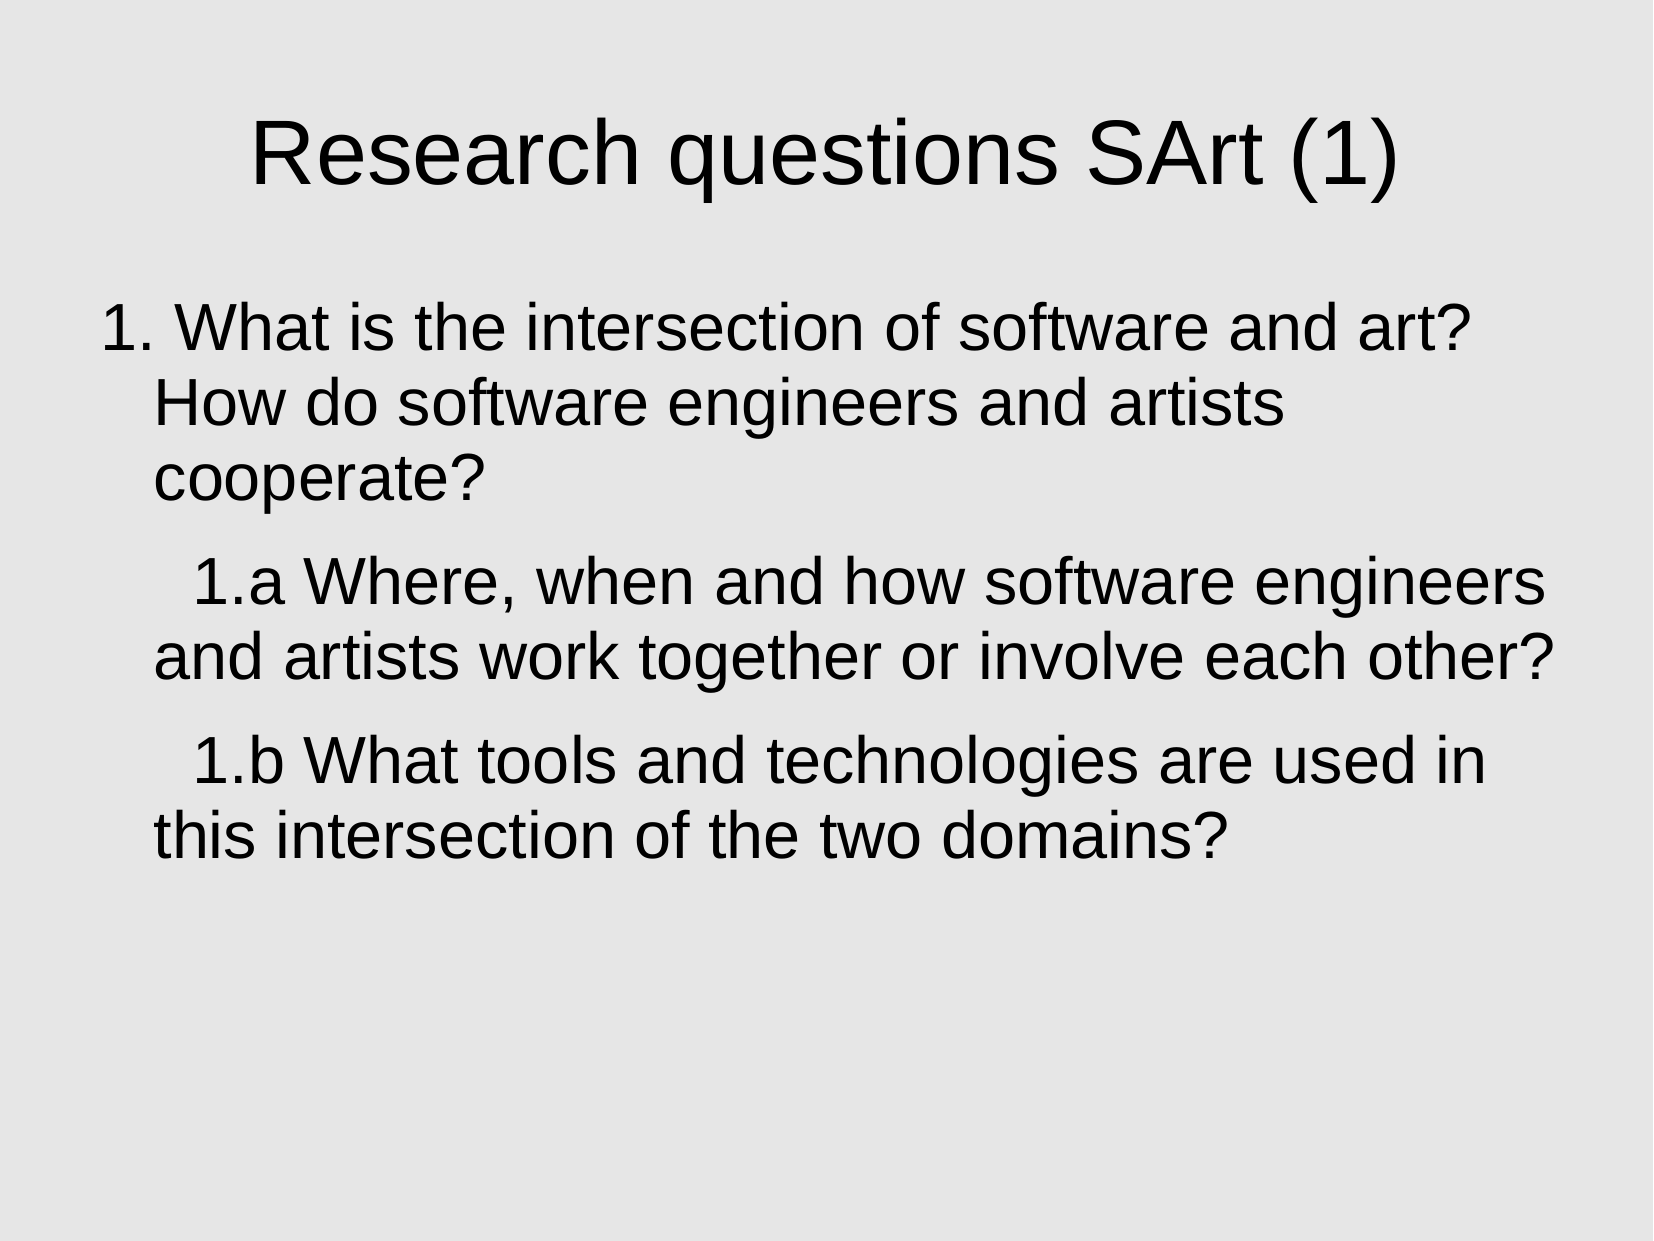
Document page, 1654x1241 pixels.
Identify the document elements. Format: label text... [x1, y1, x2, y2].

list 1. What is the intersection of software and art? How do software engineers and artists cooperate? 1.a Where, when and how software engineers and artists work together or involve each other? 1.b What tools and technologies are used in this intersection of the two domains? [82, 290, 1571, 1095]
title Research questions SArt (1) [82, 49, 1571, 257]
